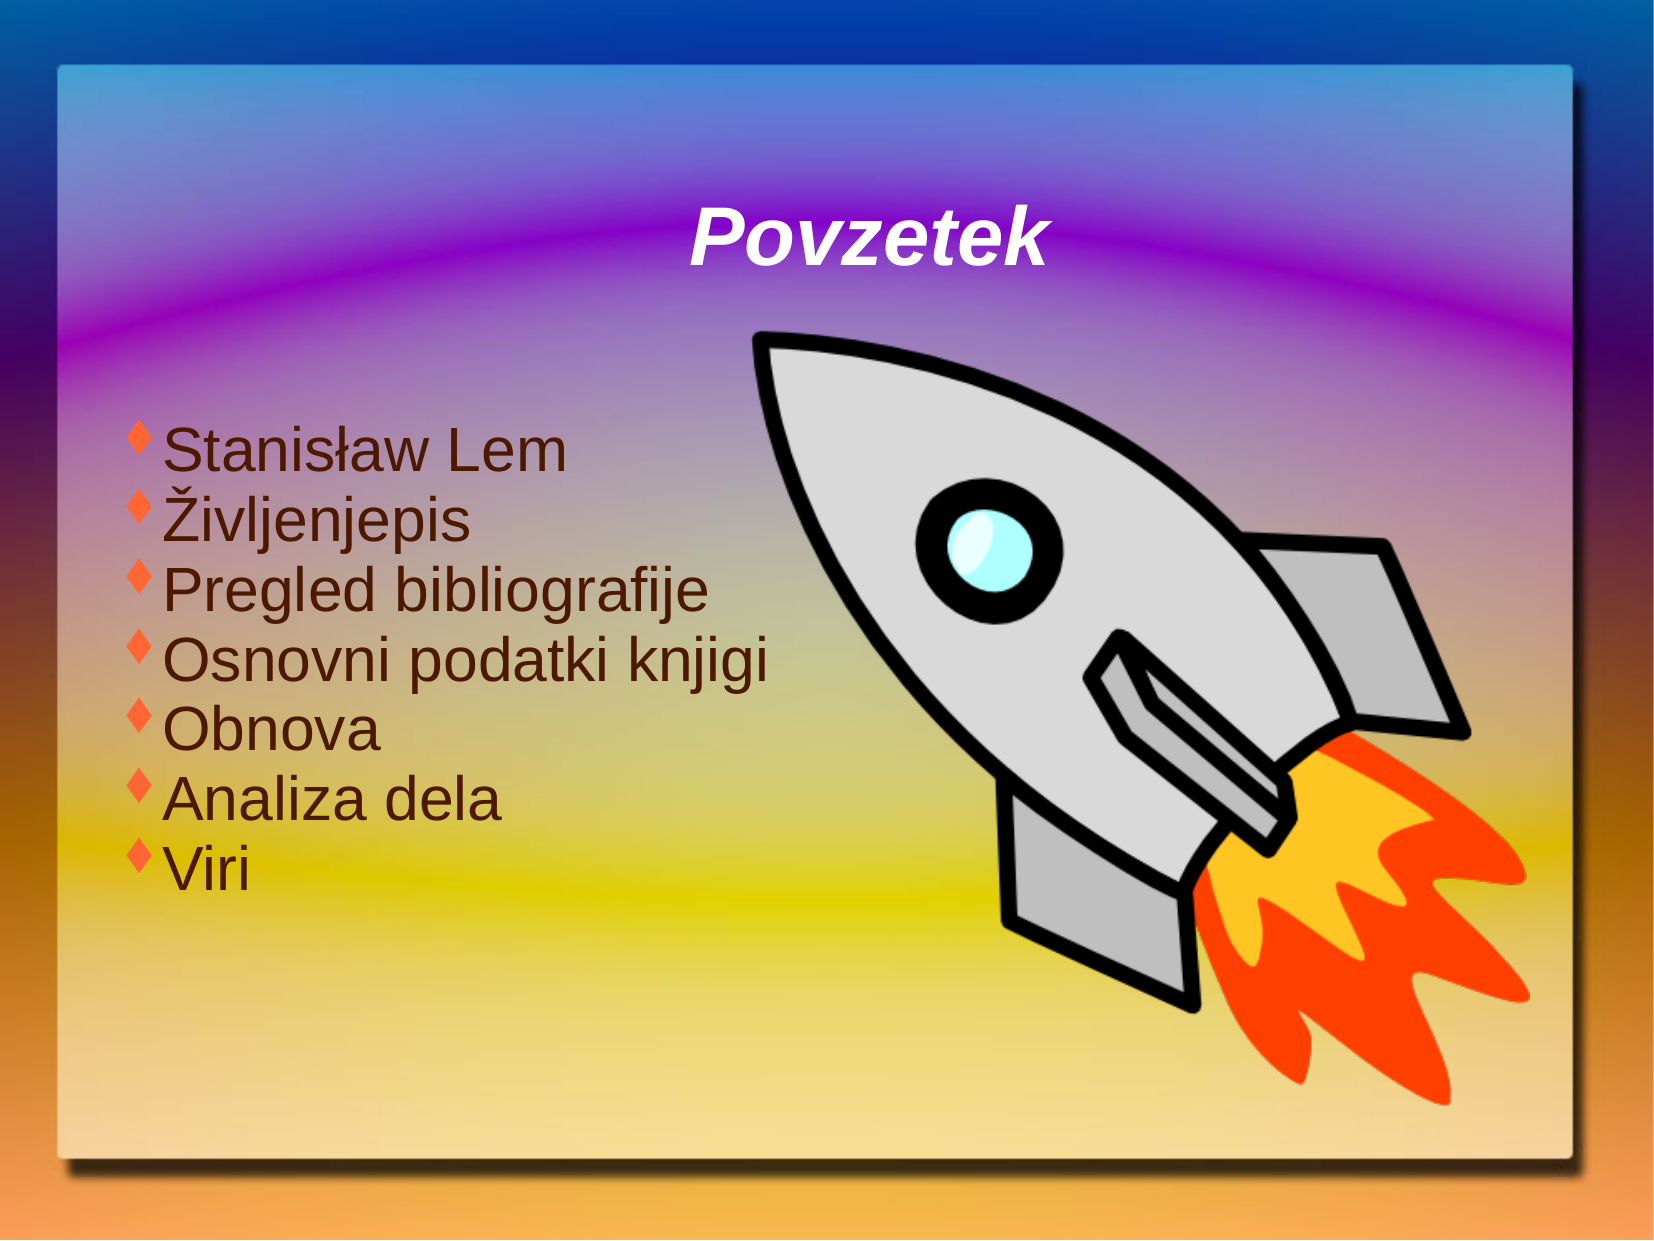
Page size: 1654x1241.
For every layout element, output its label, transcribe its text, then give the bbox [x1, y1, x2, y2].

picture [0, 0, 1654, 1240]
list Stanisław Lem Življenjepis Pregled bibliografije Osnovni podatki knjigi Obnova Analiza dela Viri [119, 416, 809, 1241]
title Povzetek [126, 134, 1538, 342]
